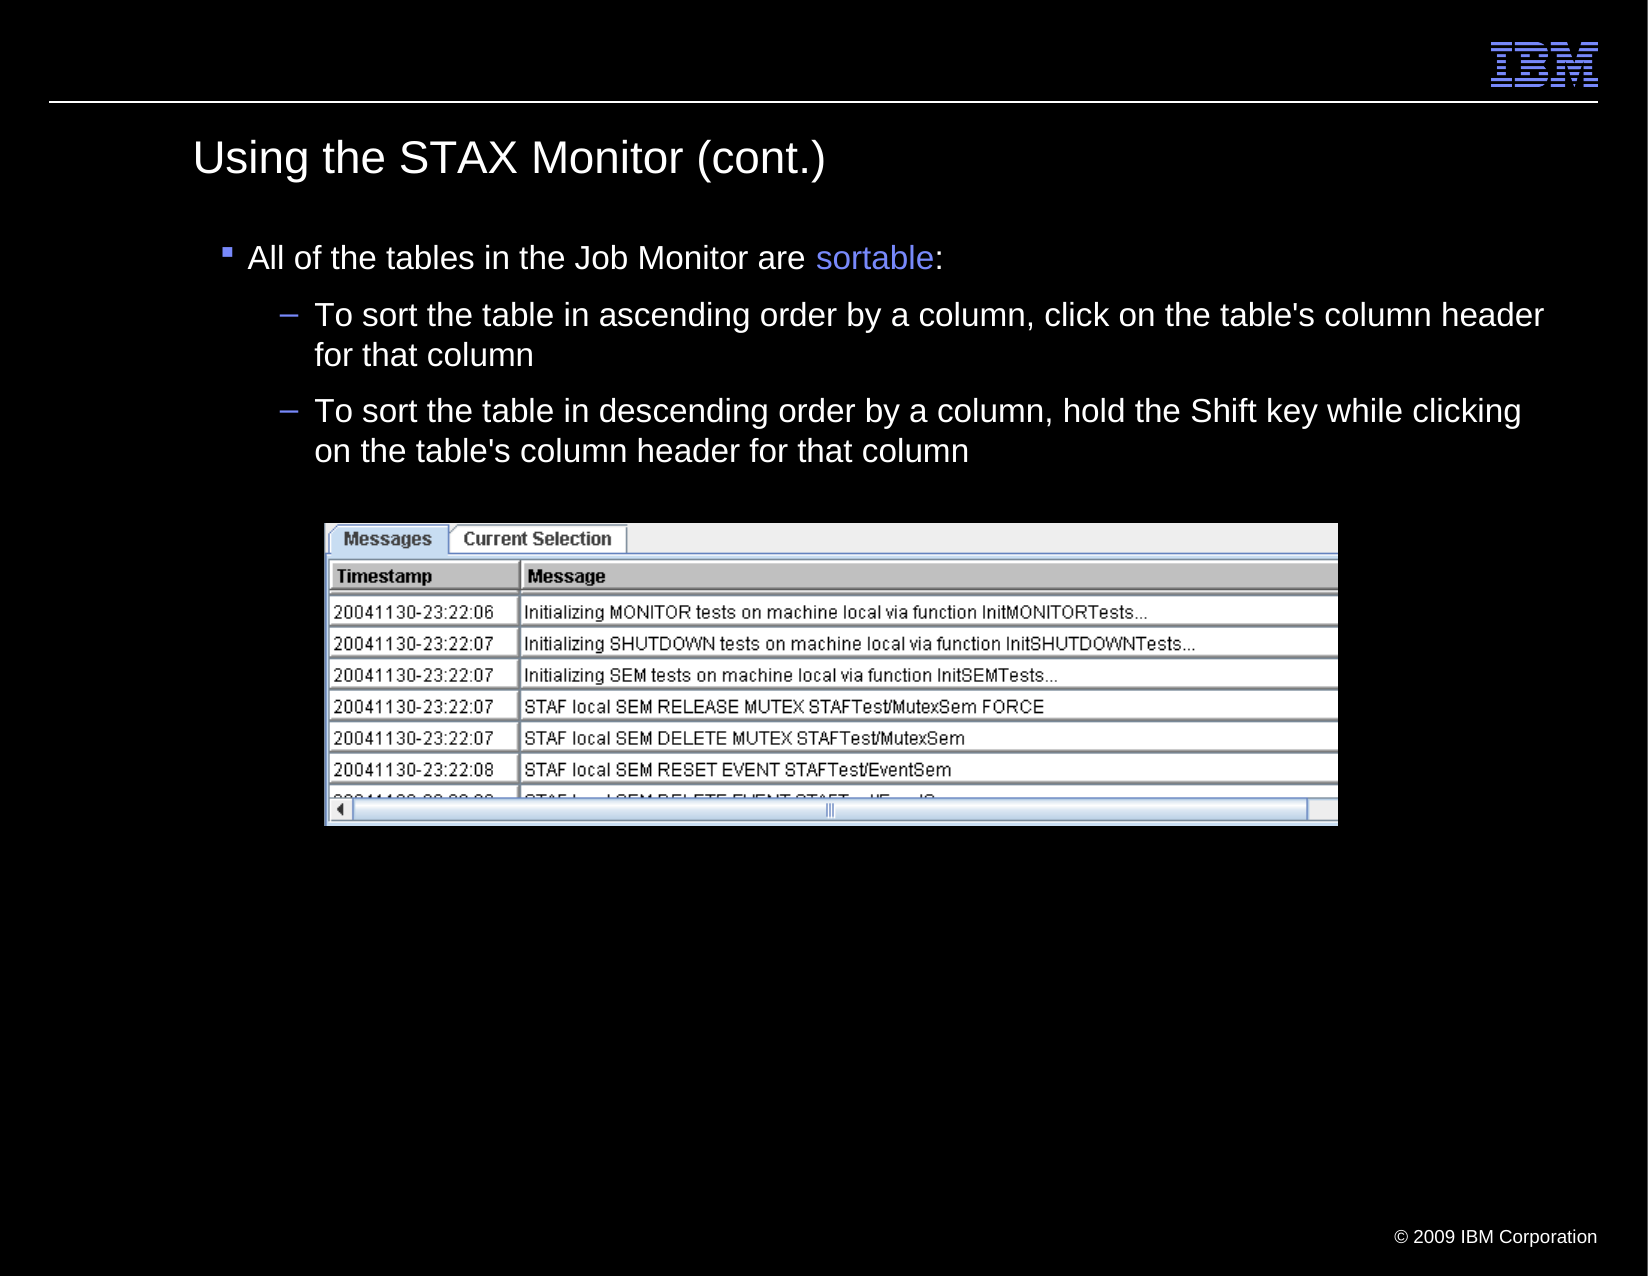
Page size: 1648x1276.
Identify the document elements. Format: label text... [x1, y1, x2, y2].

picture [1491, 42, 1598, 87]
title Using the STAX Monitor (cont.) [175, 125, 1648, 219]
picture [324, 523, 1338, 826]
text_box All of the tables in the Job Monitor are sortable: To sort the table in ascending order by a column, click on the table's column header for that column To sort the table in descending order by a column, hold the Shift key while clicking on the table's column header for that column [219, 236, 1570, 470]
